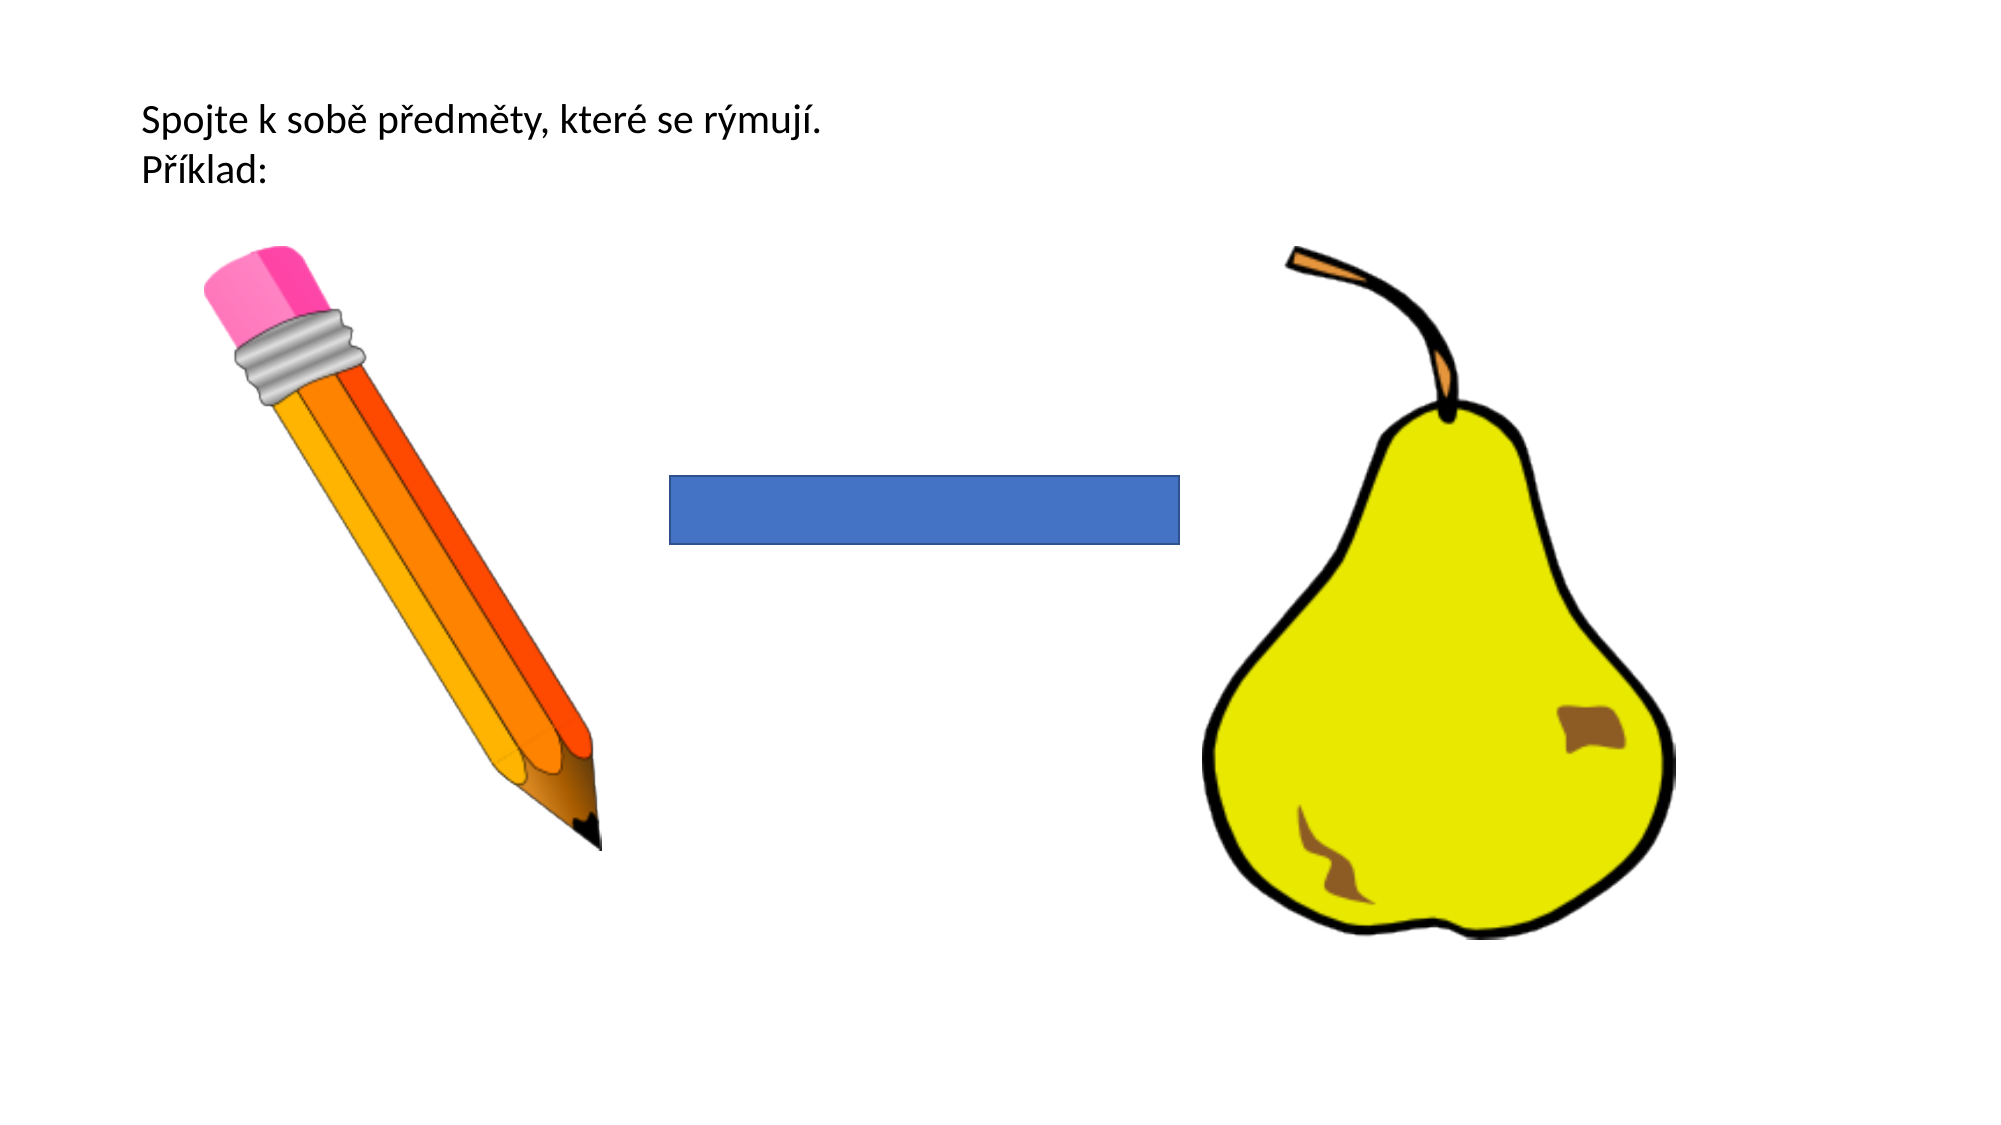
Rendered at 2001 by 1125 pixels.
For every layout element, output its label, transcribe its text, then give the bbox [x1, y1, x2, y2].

picture [204, 246, 602, 851]
text_box [670, 476, 1179, 544]
picture [1202, 246, 1676, 940]
text_box Spojte k sobě předměty, které se rýmují. Příklad: [126, 84, 844, 201]
